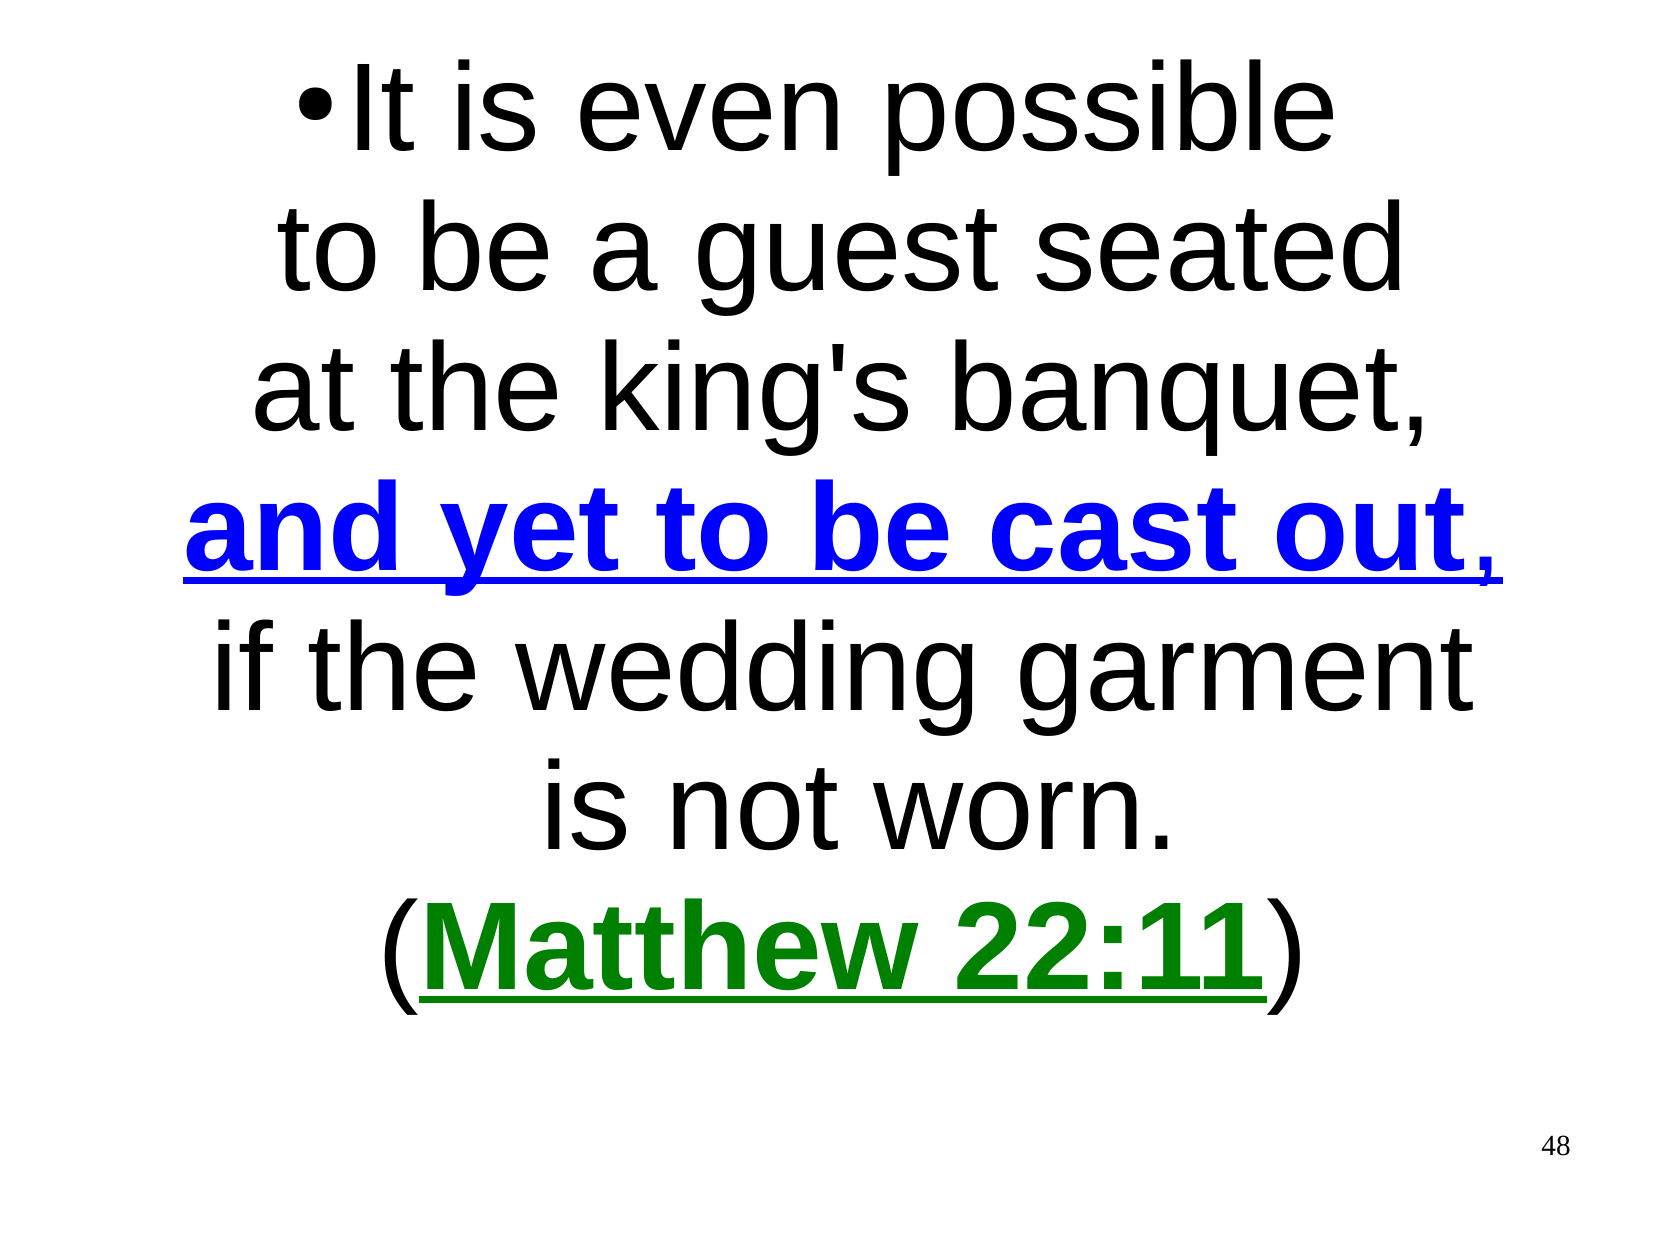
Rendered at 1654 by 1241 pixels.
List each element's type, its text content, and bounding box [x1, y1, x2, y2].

list It is even possible to be a guest seated at the king's banquet, and yet to be cast out, if the wedding garment is not worn. (Matthew 22:11) [37, 37, 1613, 1238]
